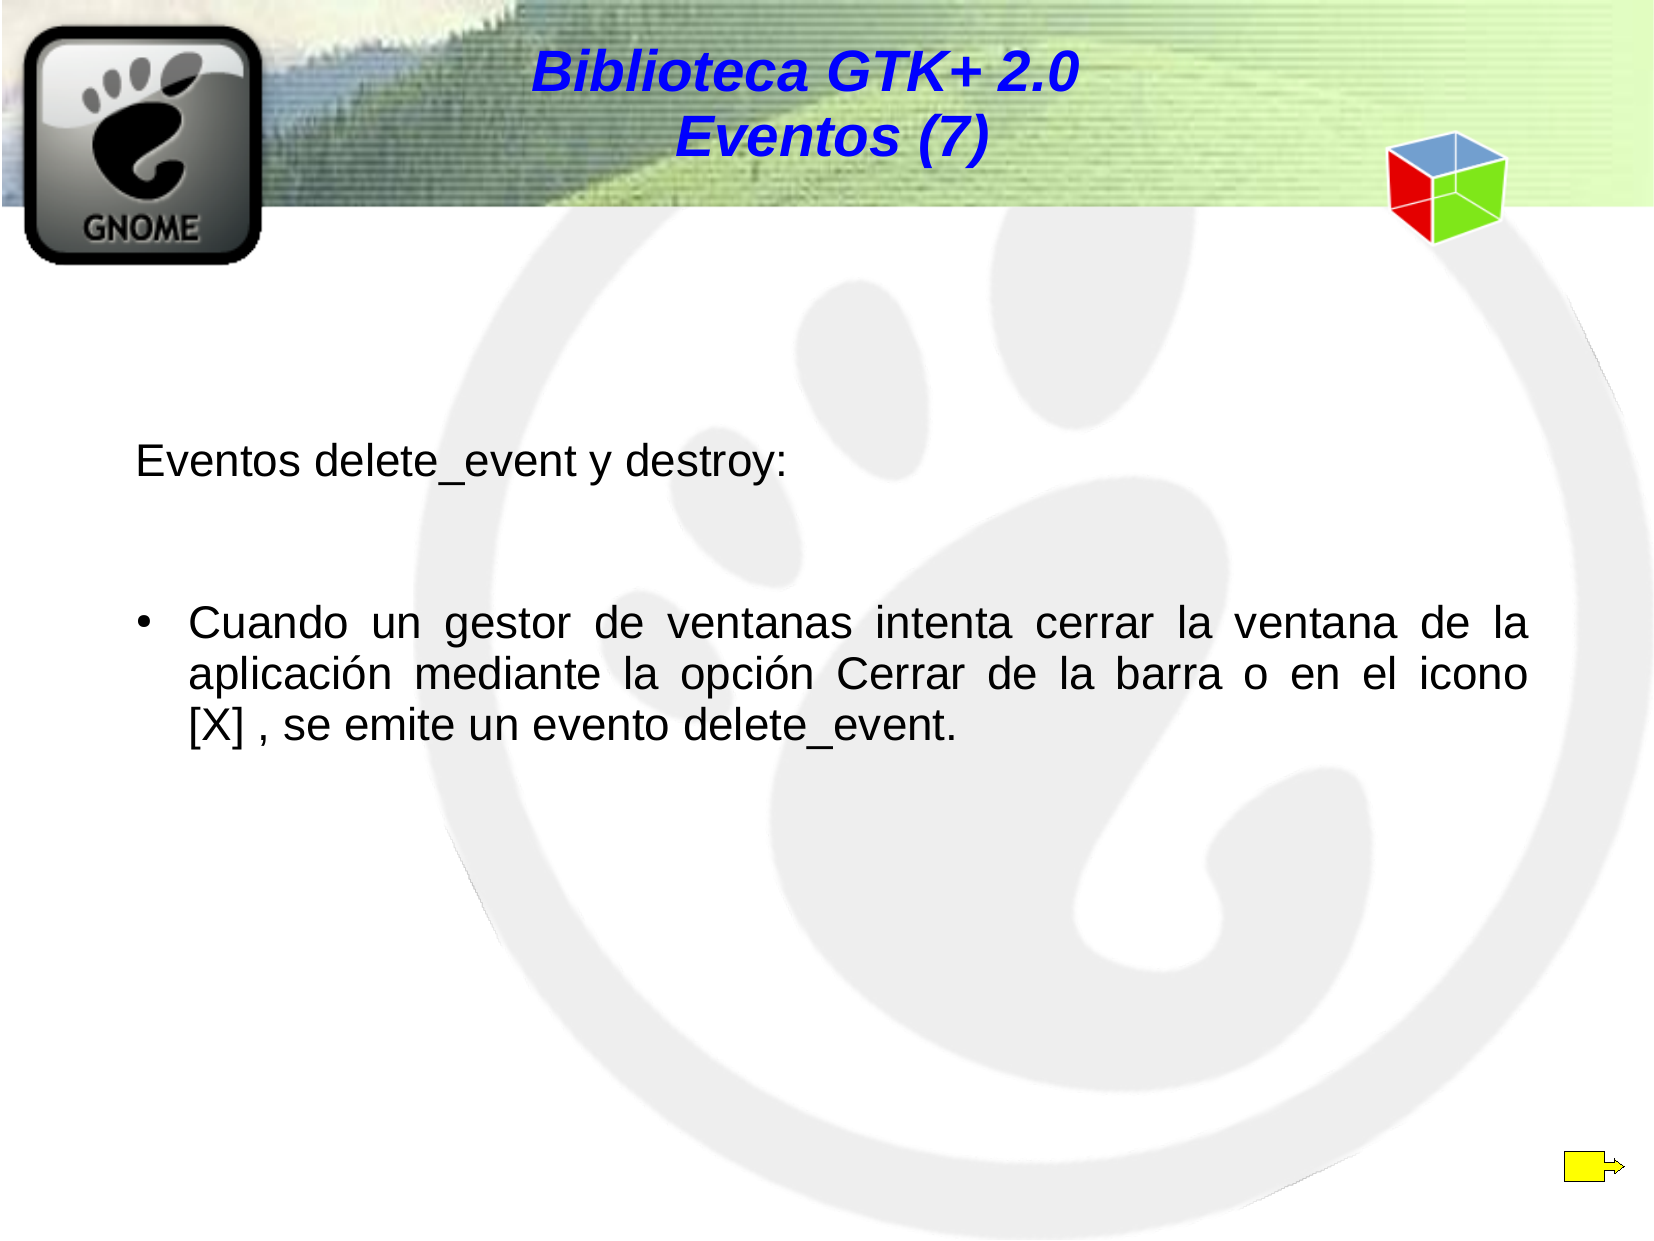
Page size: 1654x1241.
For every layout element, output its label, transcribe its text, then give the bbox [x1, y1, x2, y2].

list Eventos delete_event y destroy: Cuando un gestor de ventanas intenta cerrar la ventana de la aplicación mediante la opción Cerrar de la barra o en el icono [X] , se emite un evento delete_event. [118, 354, 1531, 1155]
text_box [1564, 1151, 1625, 1182]
picture [2, 0, 1654, 1240]
title Biblioteca GTK+ 2.0 Eventos (7) [236, 0, 1359, 208]
